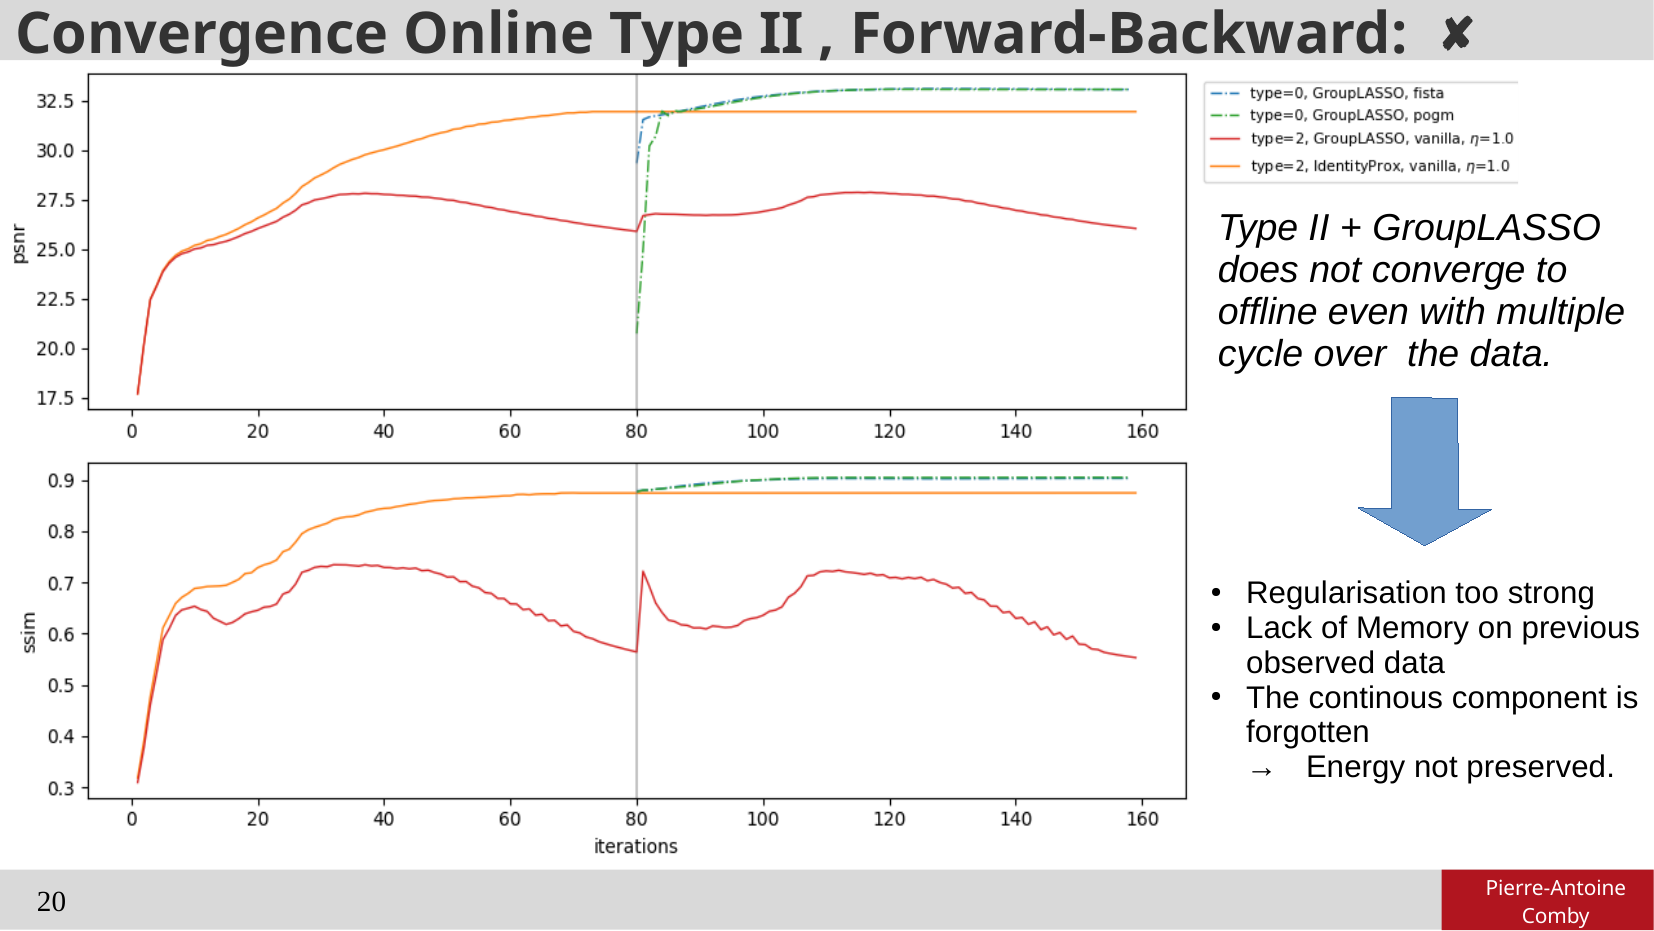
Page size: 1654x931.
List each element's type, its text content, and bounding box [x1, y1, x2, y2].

title Convergence Online Type II , Forward-Backward:  [15, 0, 1504, 66]
text_box Type II + GroupLASSO does not converge to offline even with multiple cycle over the data. [1203, 199, 1647, 383]
picture [7, 70, 1519, 861]
text_box Regularisation too strong Lack of Memory on previous observed data The continous component is forgotten → Energy not preserved. [1195, 568, 1654, 792]
text_box [1358, 397, 1492, 546]
